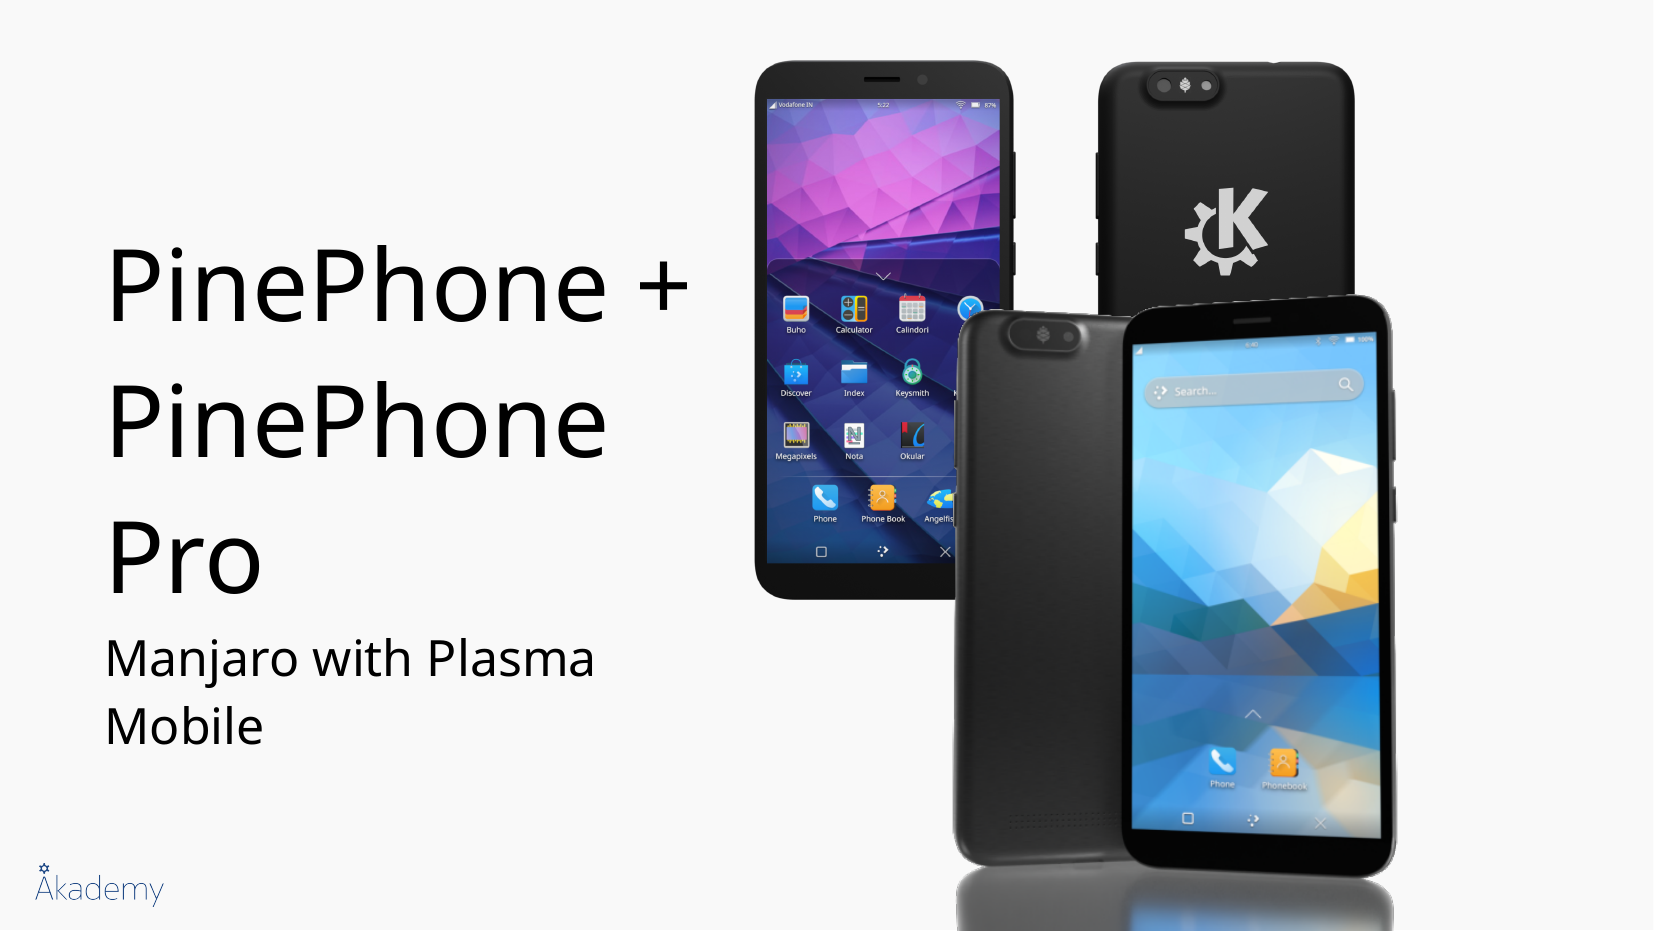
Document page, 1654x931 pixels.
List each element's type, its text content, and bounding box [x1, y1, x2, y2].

text_box PinePhone + PinePhone Pro Manjaro with Plasma Mobile [89, 206, 780, 768]
picture [754, 60, 1436, 931]
picture [35, 863, 164, 907]
